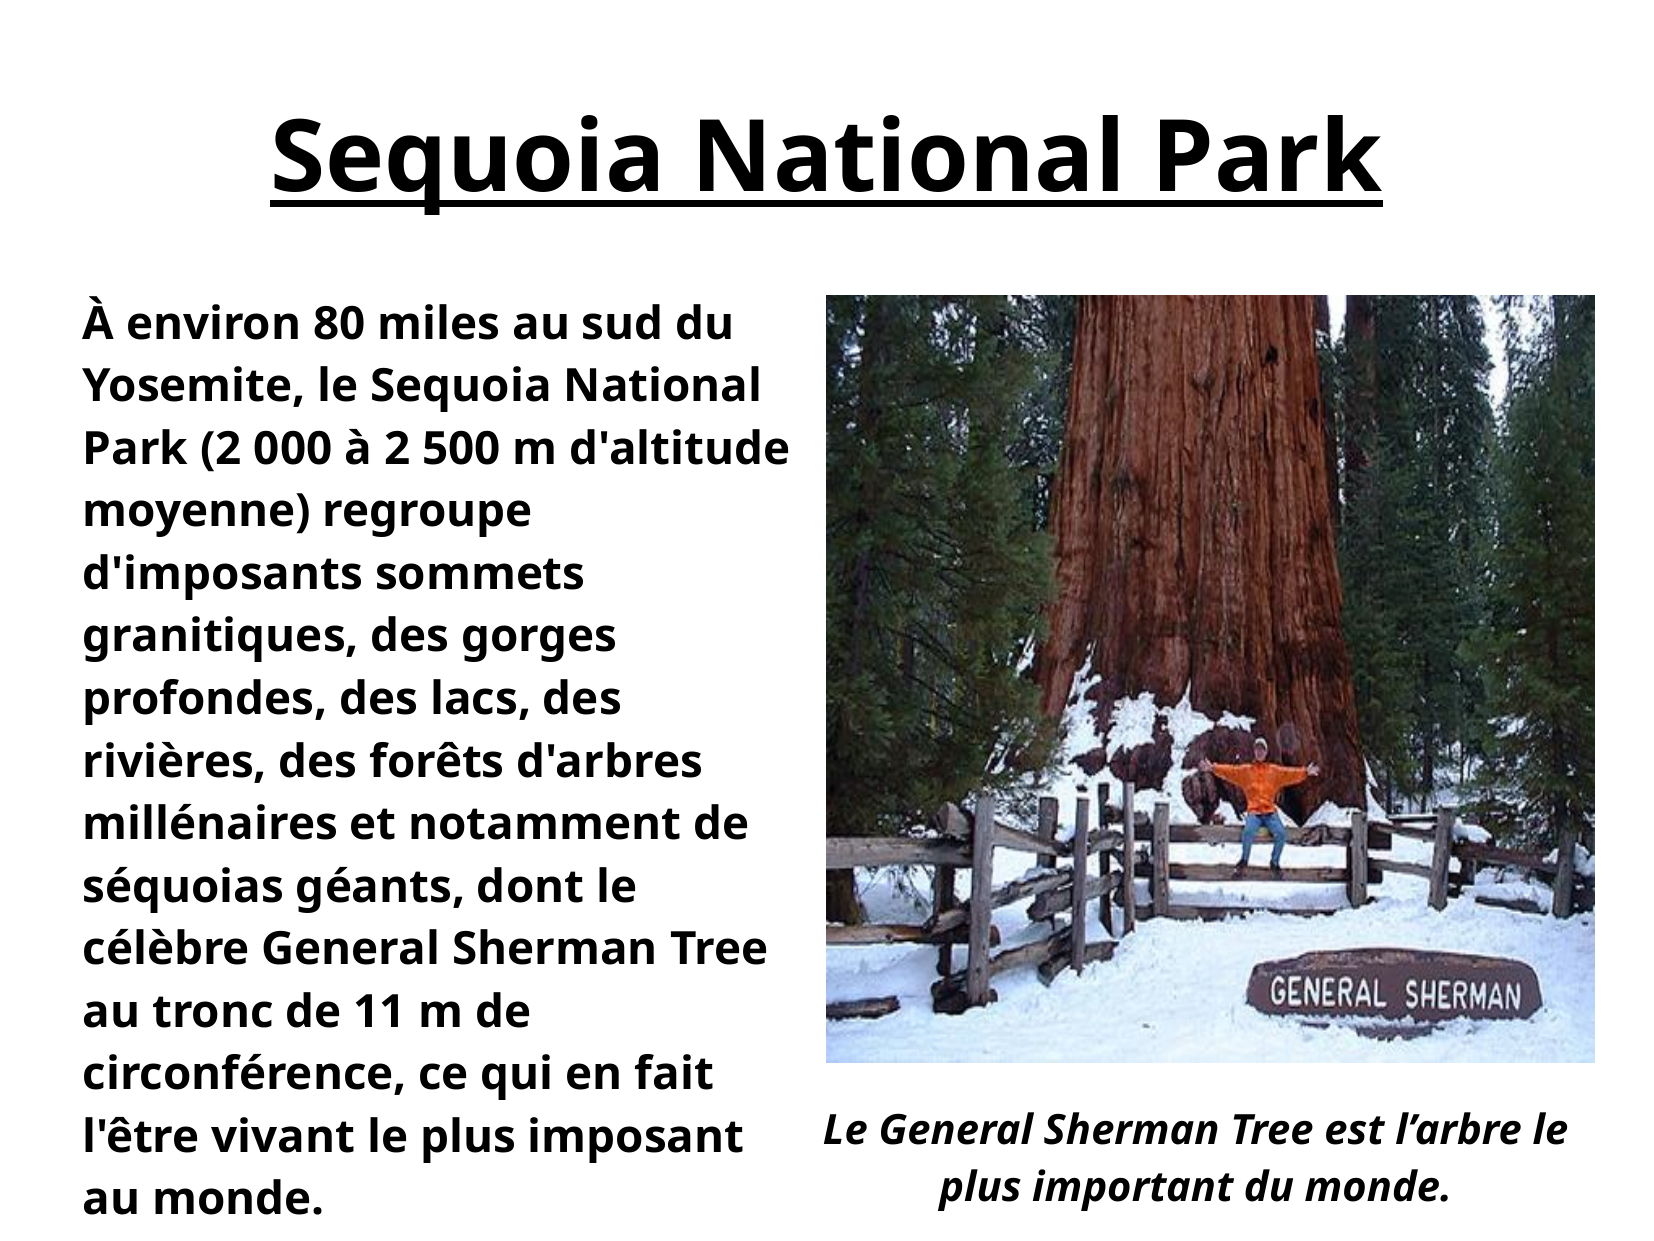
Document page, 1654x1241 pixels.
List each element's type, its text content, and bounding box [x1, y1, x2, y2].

list À environ 80 miles au sud du Yosemite, le Sequoia National Park (2 000 à 2 500 m d'altitude moyenne) regroupe d'imposants sommets granitiques, des gorges profondes, des lacs, des rivières, des forêts d'arbres millénaires et notamment de séquoias géants, dont le célèbre General Sherman Tree au tronc de 11 m de circonférence, ce qui en fait l'être vivant le plus imposant au monde. [82, 290, 809, 1184]
picture [826, 290, 1595, 1092]
text_box Le General Sherman Tree est l’arbre le plus important du monde. [797, 1092, 1595, 1224]
title Sequoia National Park [82, 56, 1571, 250]
